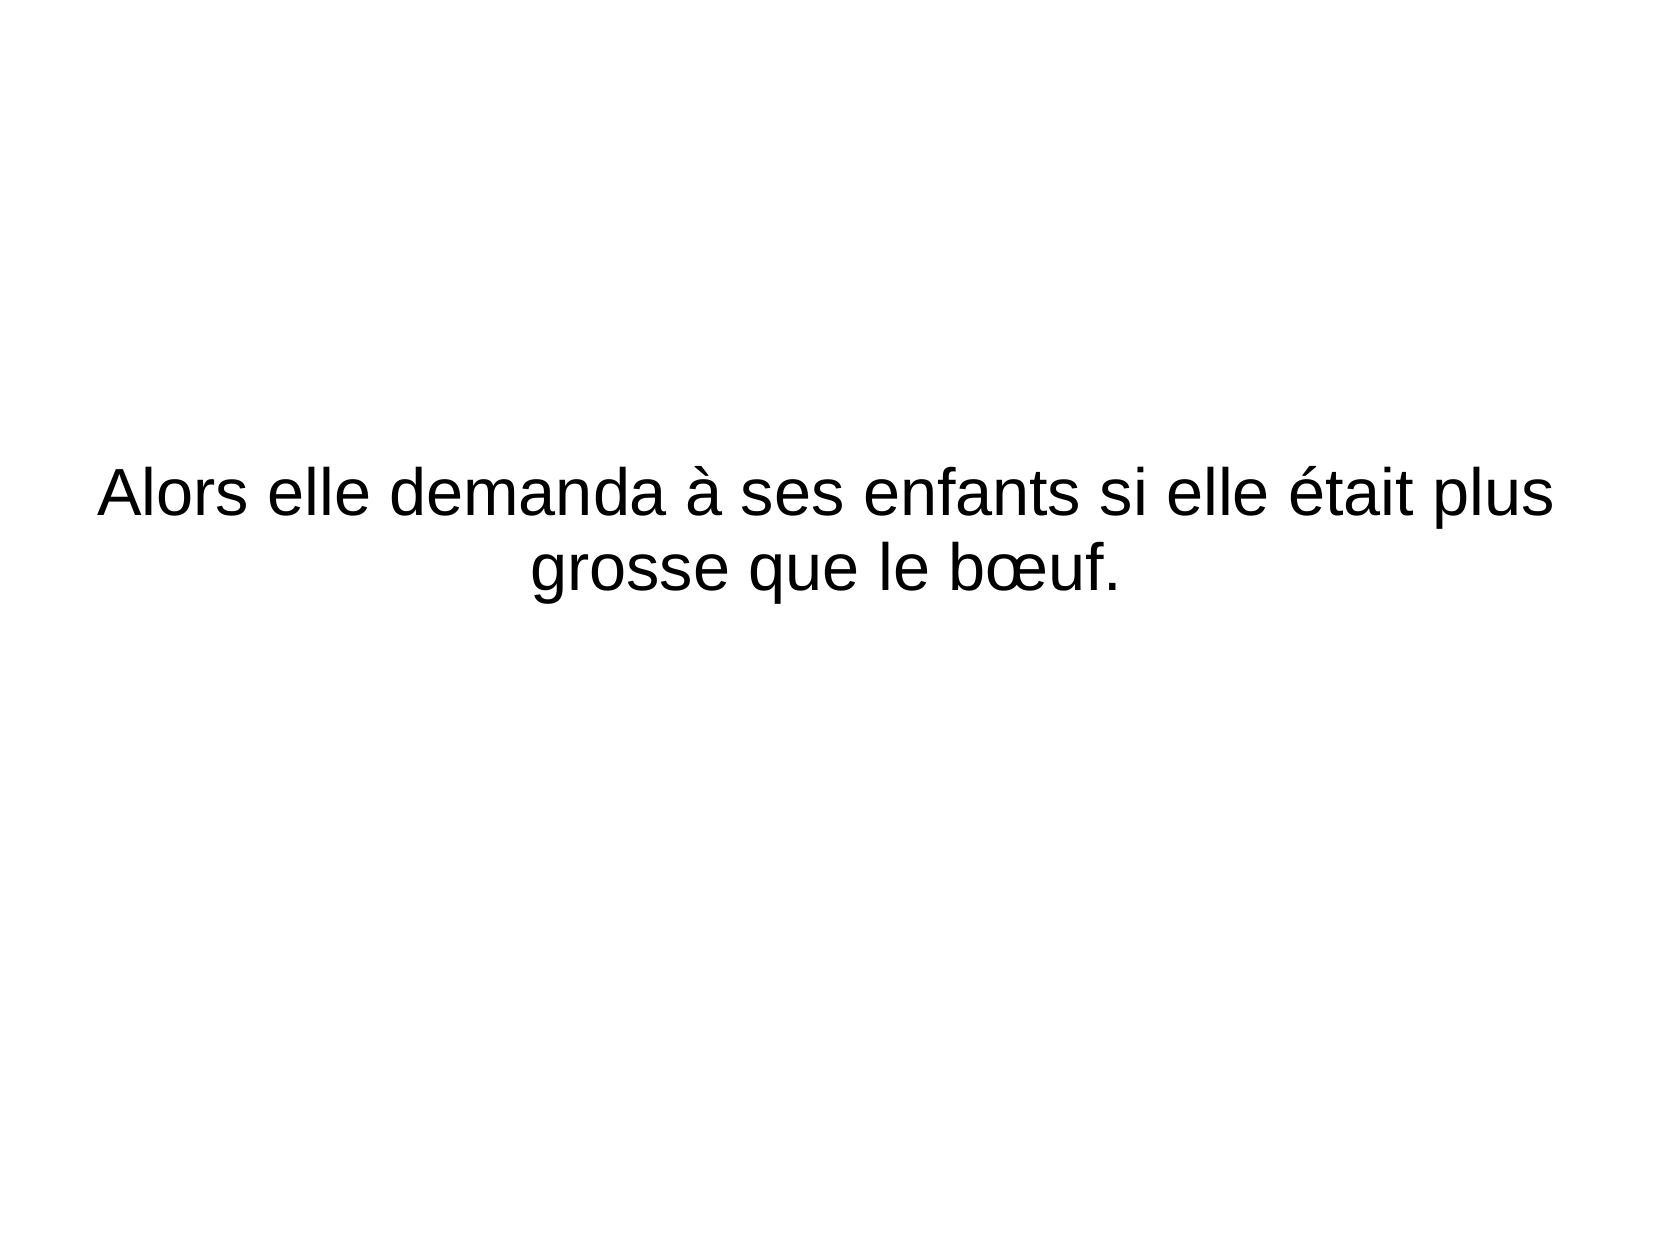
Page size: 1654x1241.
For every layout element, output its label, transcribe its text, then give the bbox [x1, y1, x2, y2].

subtitle Alors elle demanda à ses enfants si elle était plus grosse que le bœuf. [82, 49, 1571, 1010]
